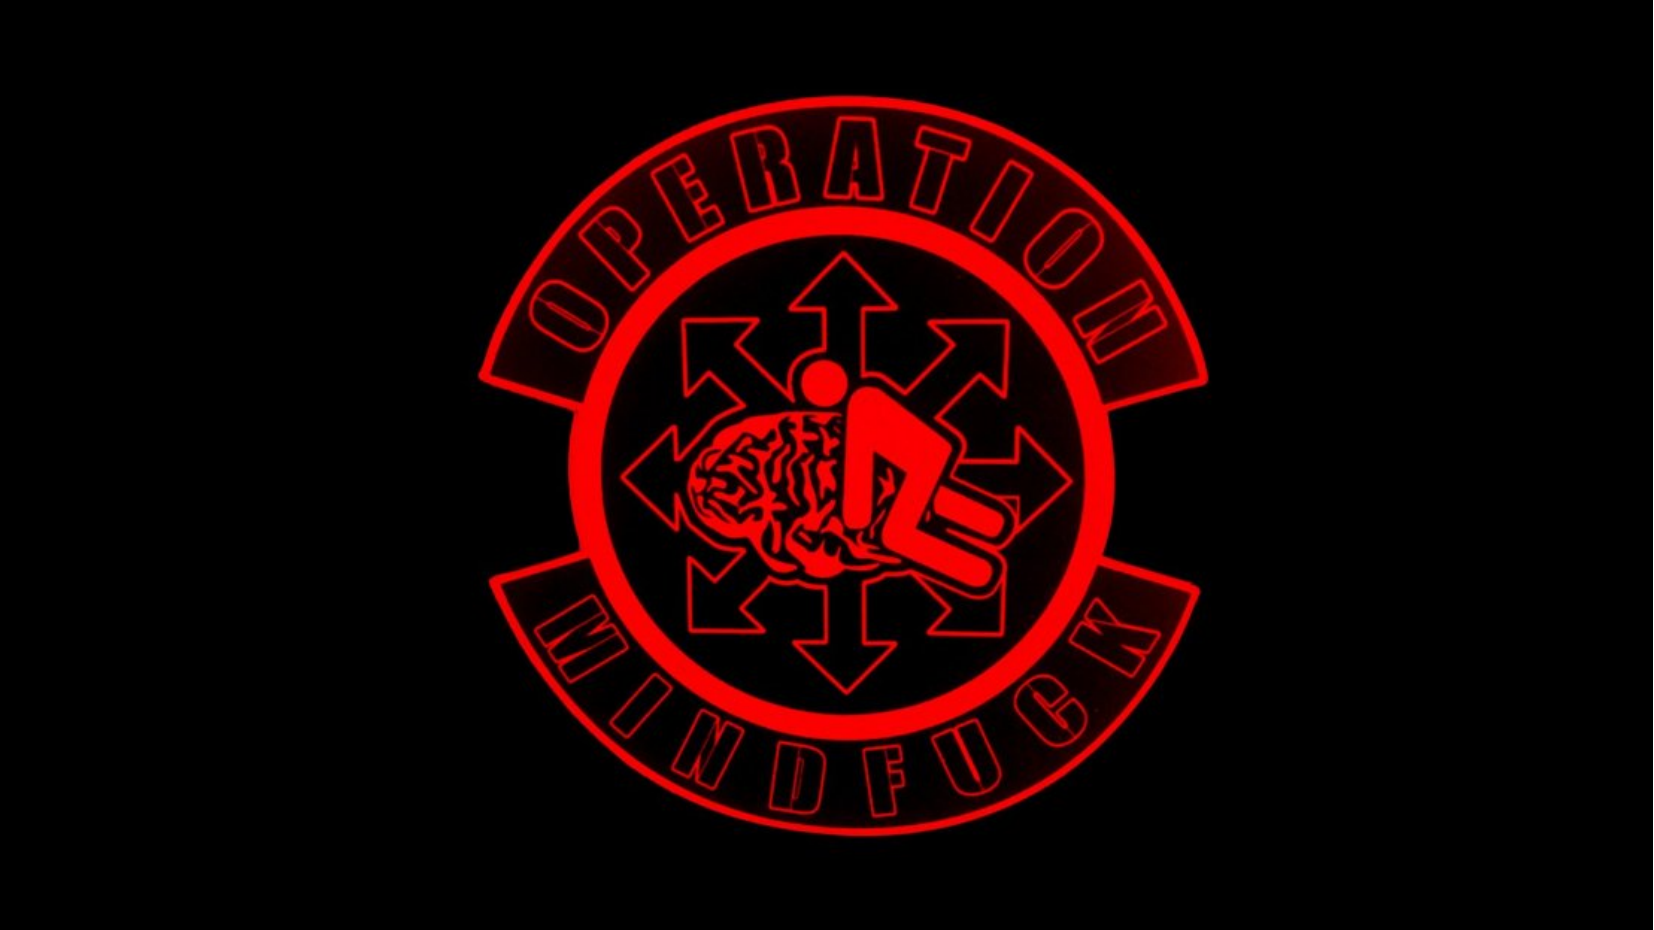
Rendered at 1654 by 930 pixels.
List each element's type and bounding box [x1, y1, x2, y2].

picture [376, 0, 1307, 930]
